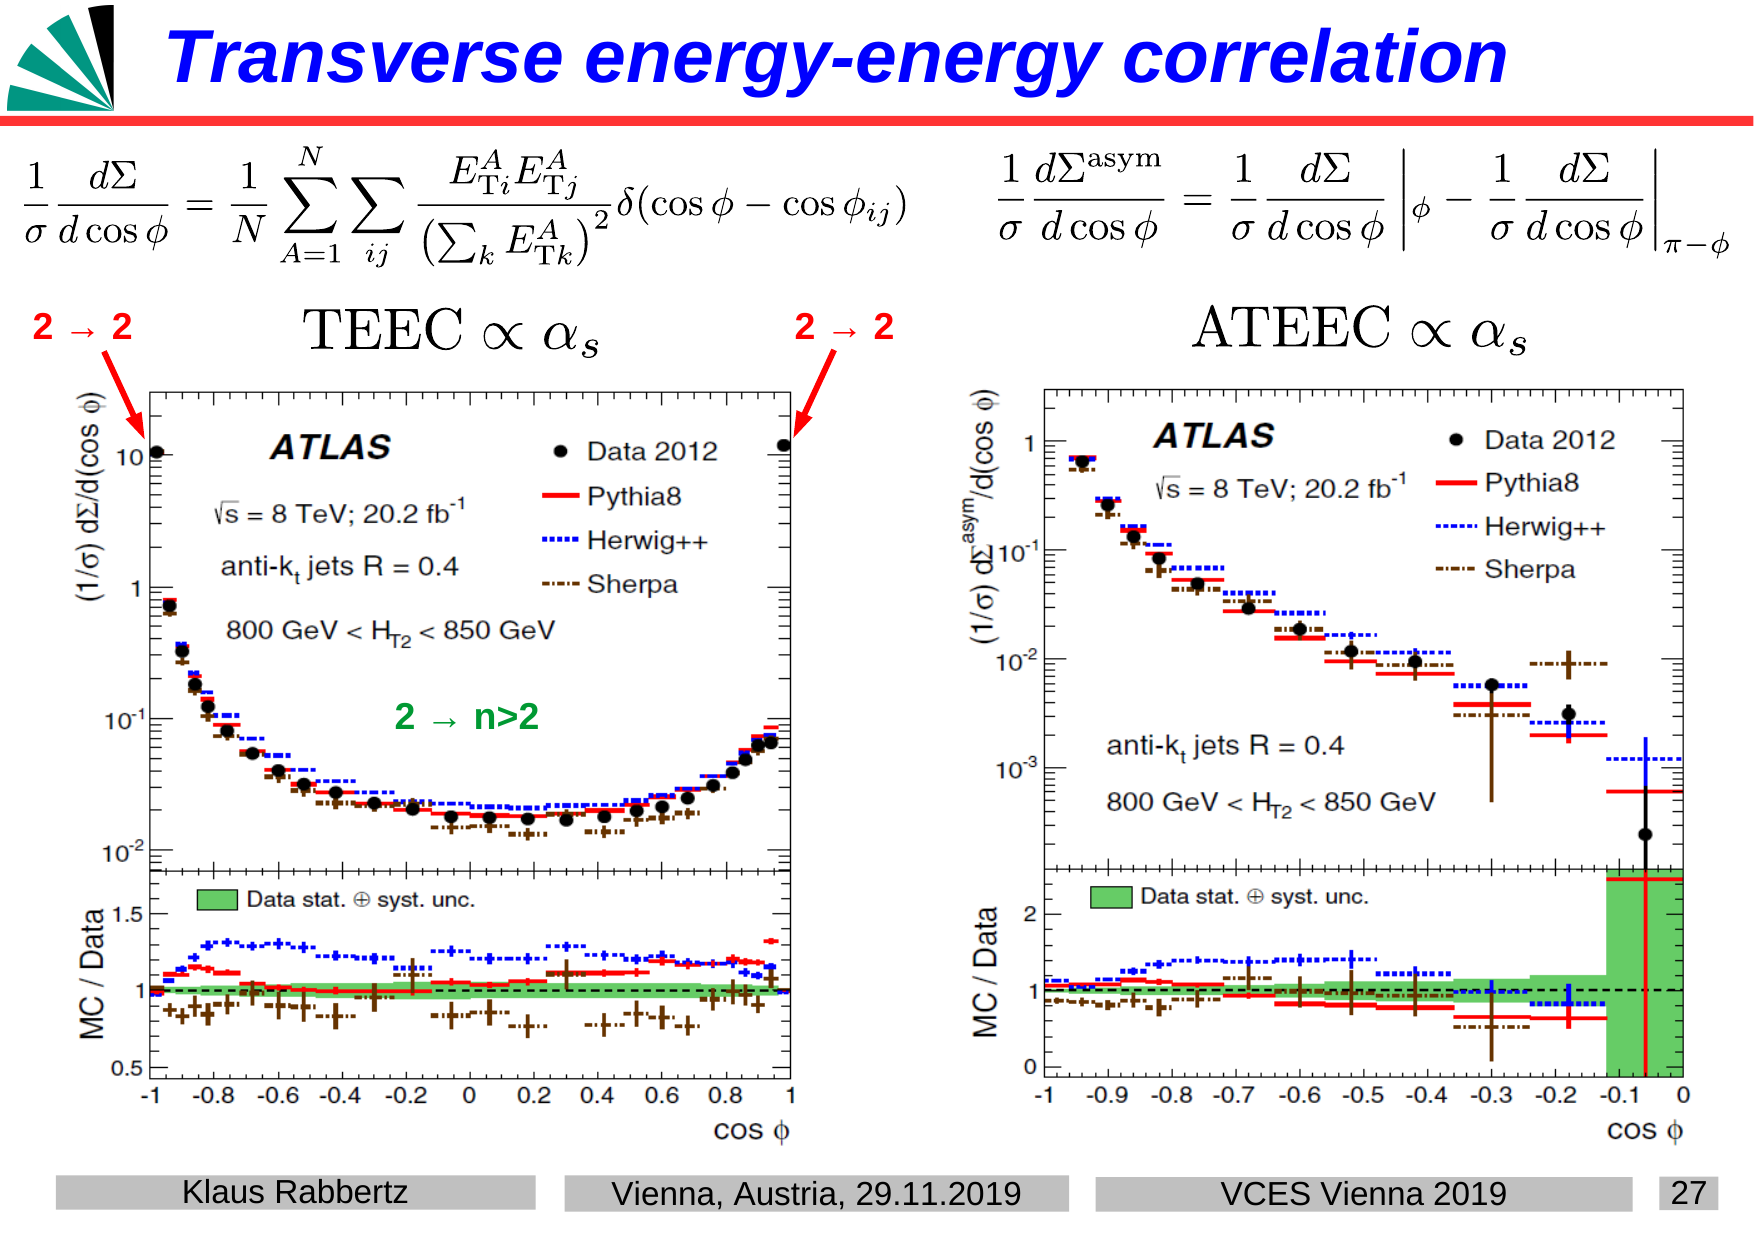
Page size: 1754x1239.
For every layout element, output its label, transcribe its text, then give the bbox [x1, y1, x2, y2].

text_box 2 → 2 [782, 299, 907, 354]
text_box 2 → 2 [20, 299, 145, 354]
text_box [301, 307, 601, 358]
picture [950, 374, 1699, 1153]
picture [58, 383, 805, 1157]
text_box [1190, 304, 1529, 356]
text_box [24, 146, 910, 268]
text_box 2 → n>2 [382, 689, 552, 744]
title Transverse energy-energy correlation [129, 0, 1545, 114]
text_box [998, 148, 1730, 259]
picture [7, 5, 114, 112]
